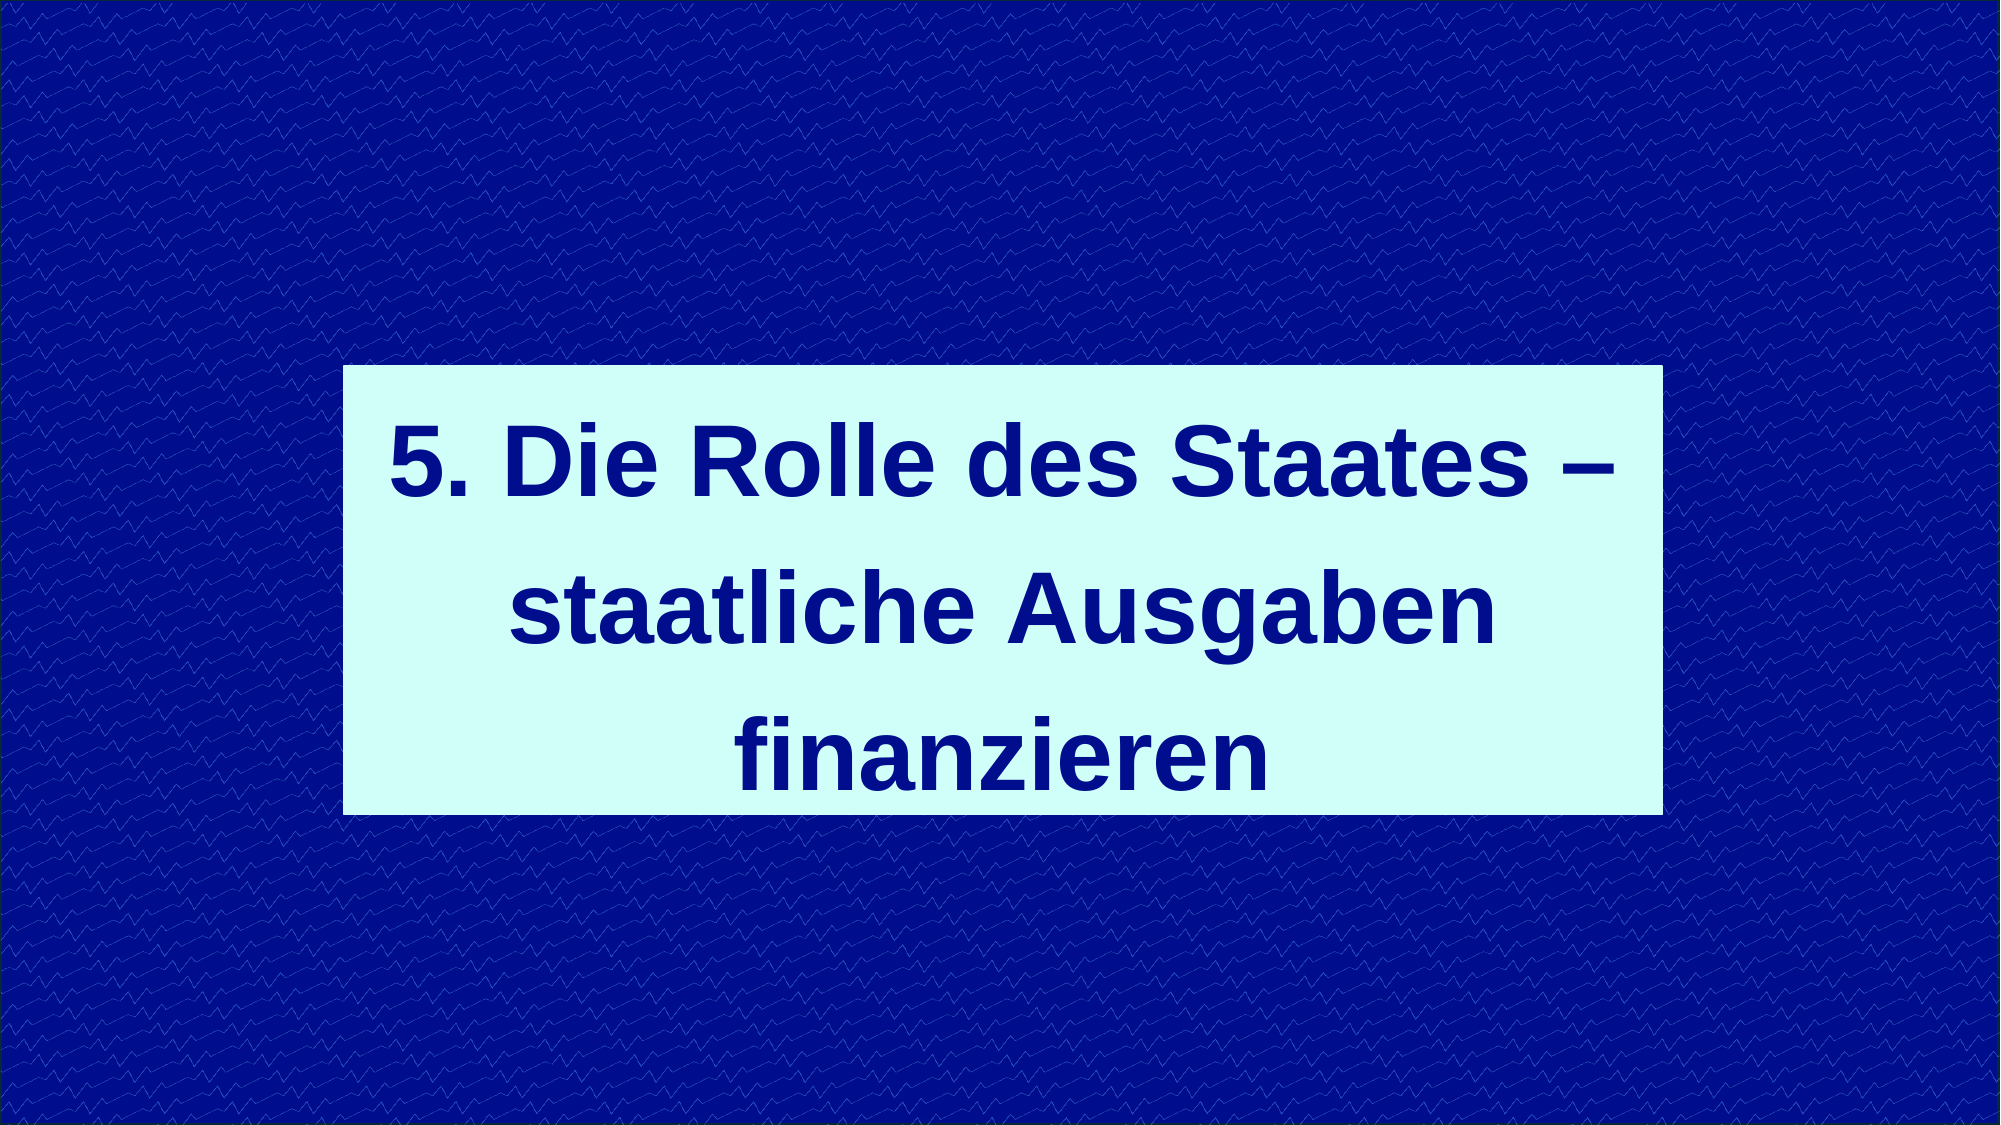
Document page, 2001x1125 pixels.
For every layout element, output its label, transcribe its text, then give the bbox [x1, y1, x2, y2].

text_box [0, 0, 2000, 1125]
text_box 5. Die Rolle des Staates – staatliche Ausgaben finanzieren [343, 366, 1663, 815]
text_box 47 [1708, 1052, 1943, 1093]
